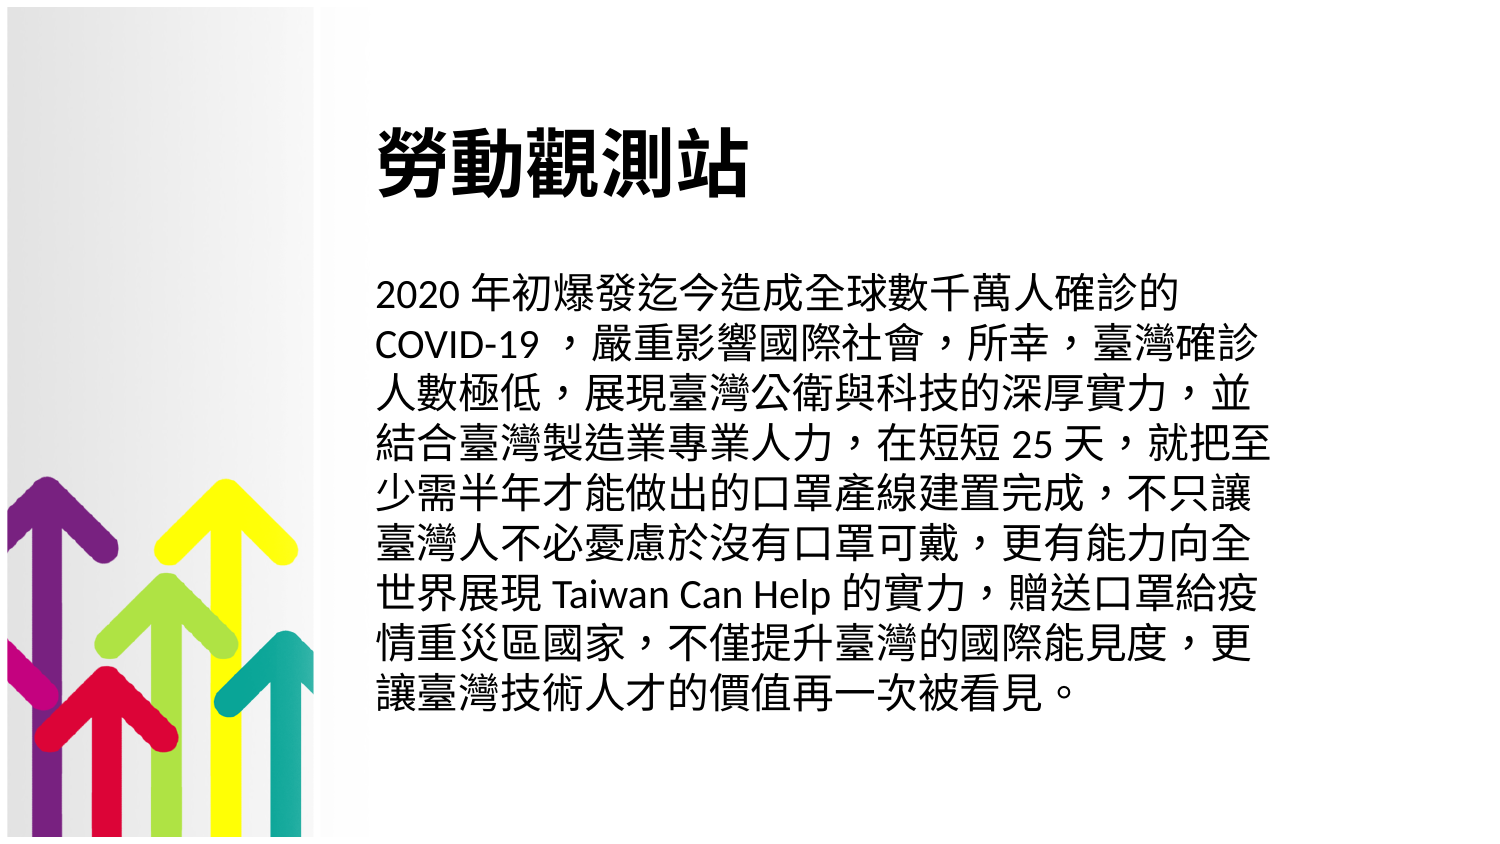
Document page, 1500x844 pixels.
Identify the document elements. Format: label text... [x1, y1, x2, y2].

text_box 2020年初爆發迄今造成全球數千萬人確診的COVID-19，嚴重影響國際社會，所幸，臺灣確診人數極低，展現臺灣公衛與科技的深厚實力，並結合臺灣製造業專業人力，在短短25天，就把至少需半年才能做出的口罩產線建置完成，不只讓臺灣人不必憂慮於沒有口罩可戴，更有能力向全世界展現Taiwan Can Help的實力，贈送口罩給疫情重災區國家，不僅提升臺灣的國際能見度，更讓臺灣技術人才的價值再一次被看見。 [360, 259, 1306, 729]
title 勞動觀測站 [360, 91, 1426, 232]
